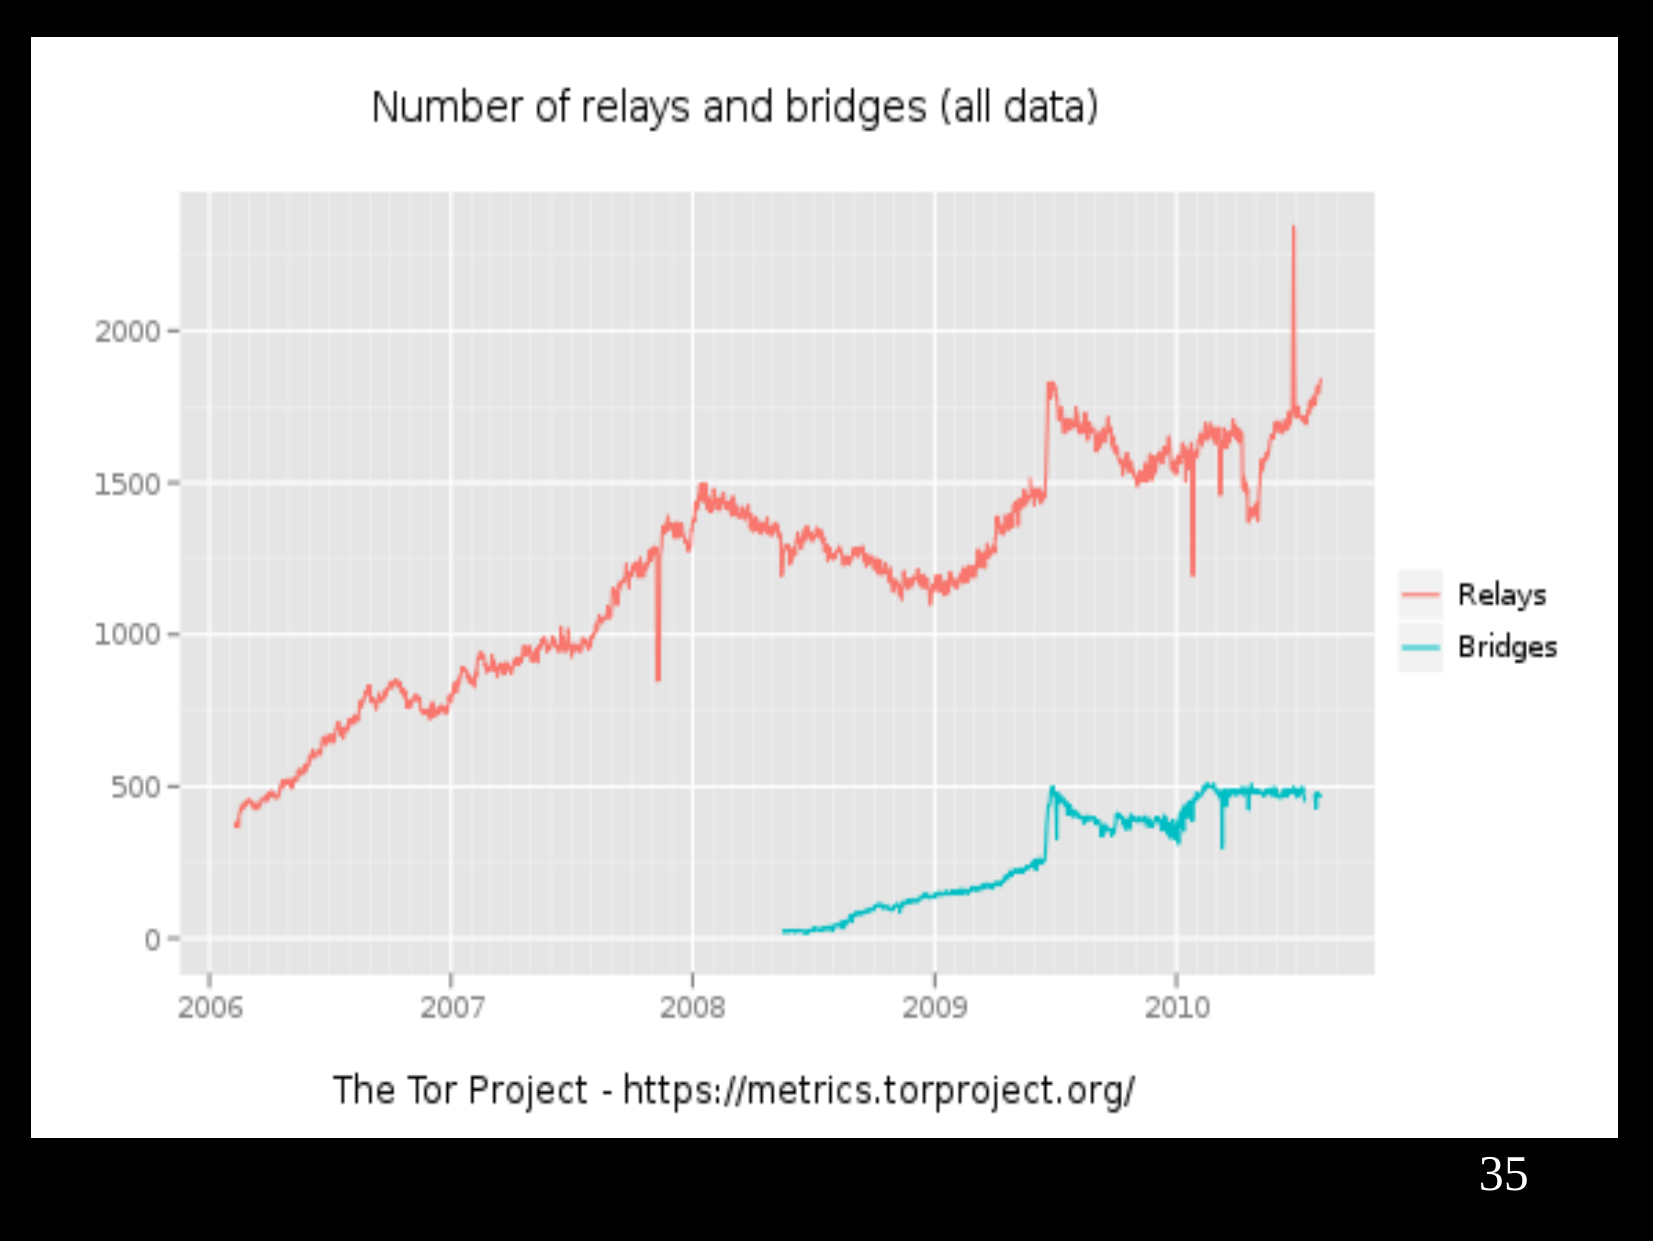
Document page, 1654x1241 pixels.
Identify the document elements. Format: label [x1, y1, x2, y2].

picture [31, 37, 1618, 1138]
